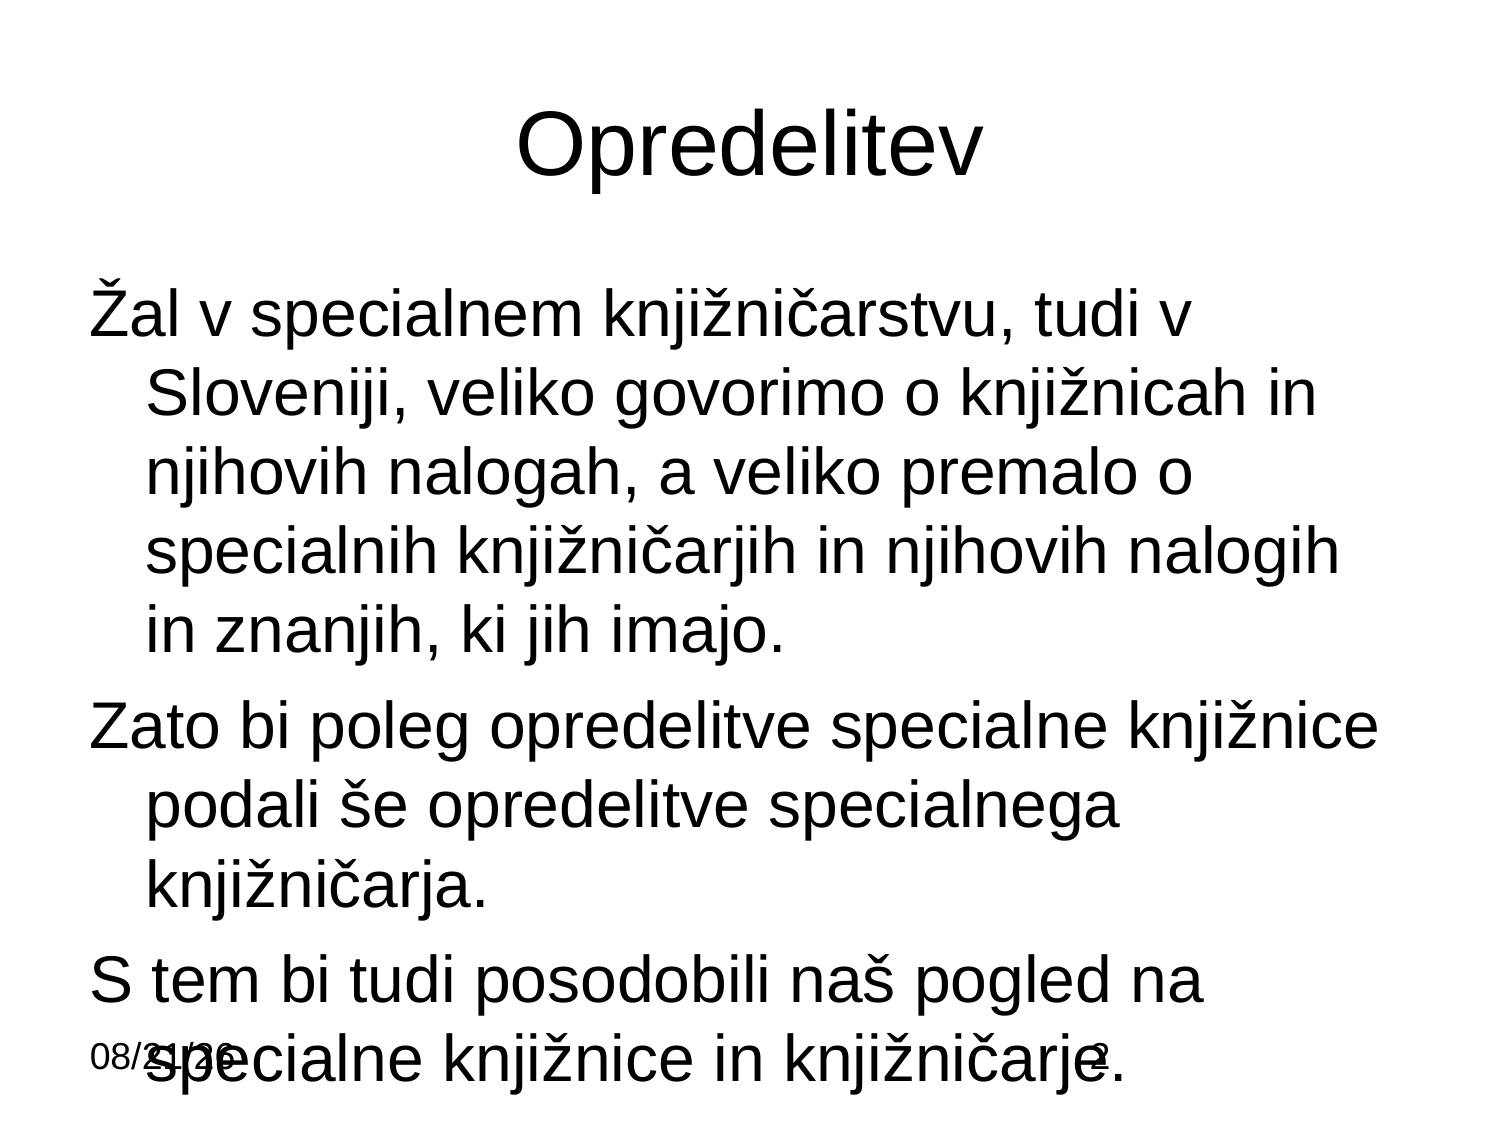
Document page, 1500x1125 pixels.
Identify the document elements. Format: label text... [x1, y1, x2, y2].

title Opredelitev [75, 45, 1426, 233]
list Žal v specialnem knjižničarstvu, tudi v Sloveniji, veliko govorimo o knjižnicah in njihovih nalogah, a veliko premalo o specialnih knjižničarjih in njihovih nalogih in znanjih, ki jih imajo. Zato bi poleg opredelitve specialne knjižnice podali še opredelitve specialnega knjižničarja. S tem bi tudi posodobili naš pogled na specialne knjižnice in knjižničarje. [75, 262, 1426, 1111]
